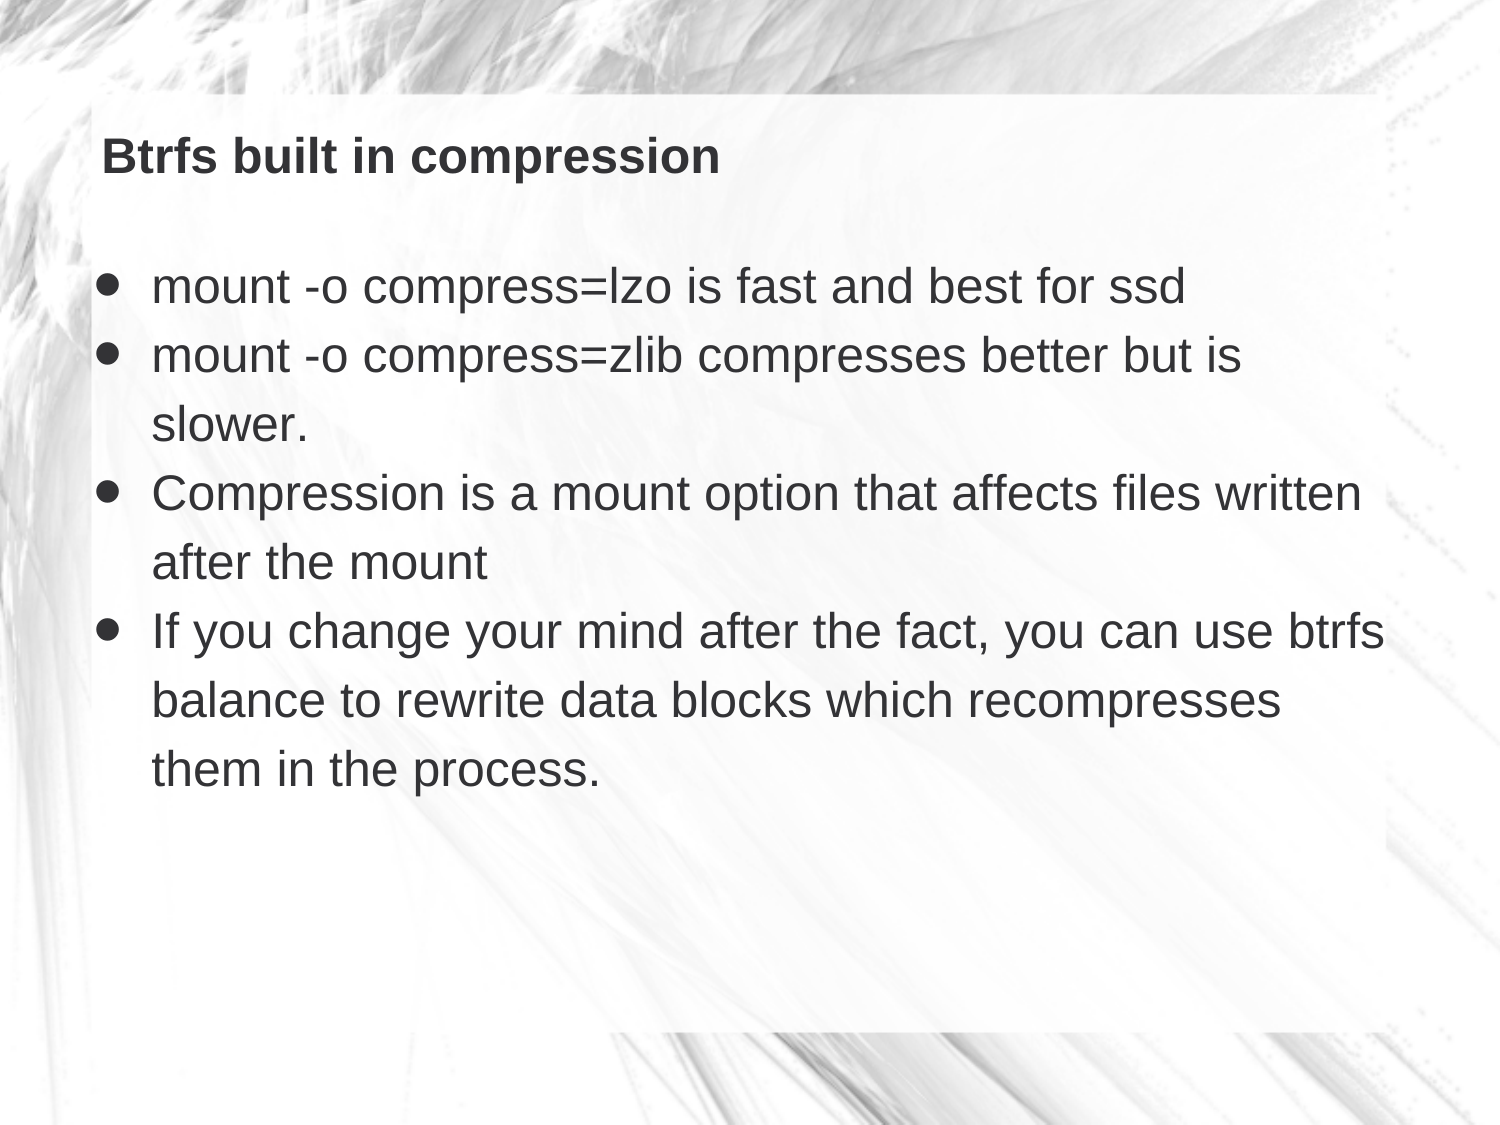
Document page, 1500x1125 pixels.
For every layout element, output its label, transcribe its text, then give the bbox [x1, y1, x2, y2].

title Btrfs built in compression [61, 108, 1412, 205]
picture [0, 0, 1500, 1125]
list mount -o compress=lzo is fast and best for ssd mount -o compress=zlib compresses better but is slower. Compression is a mount option that affects files written after the mount If you change your mind after the fact, you can use btrfs balance to rewrite data blocks which recompresses them in the process. [61, 229, 1412, 1066]
